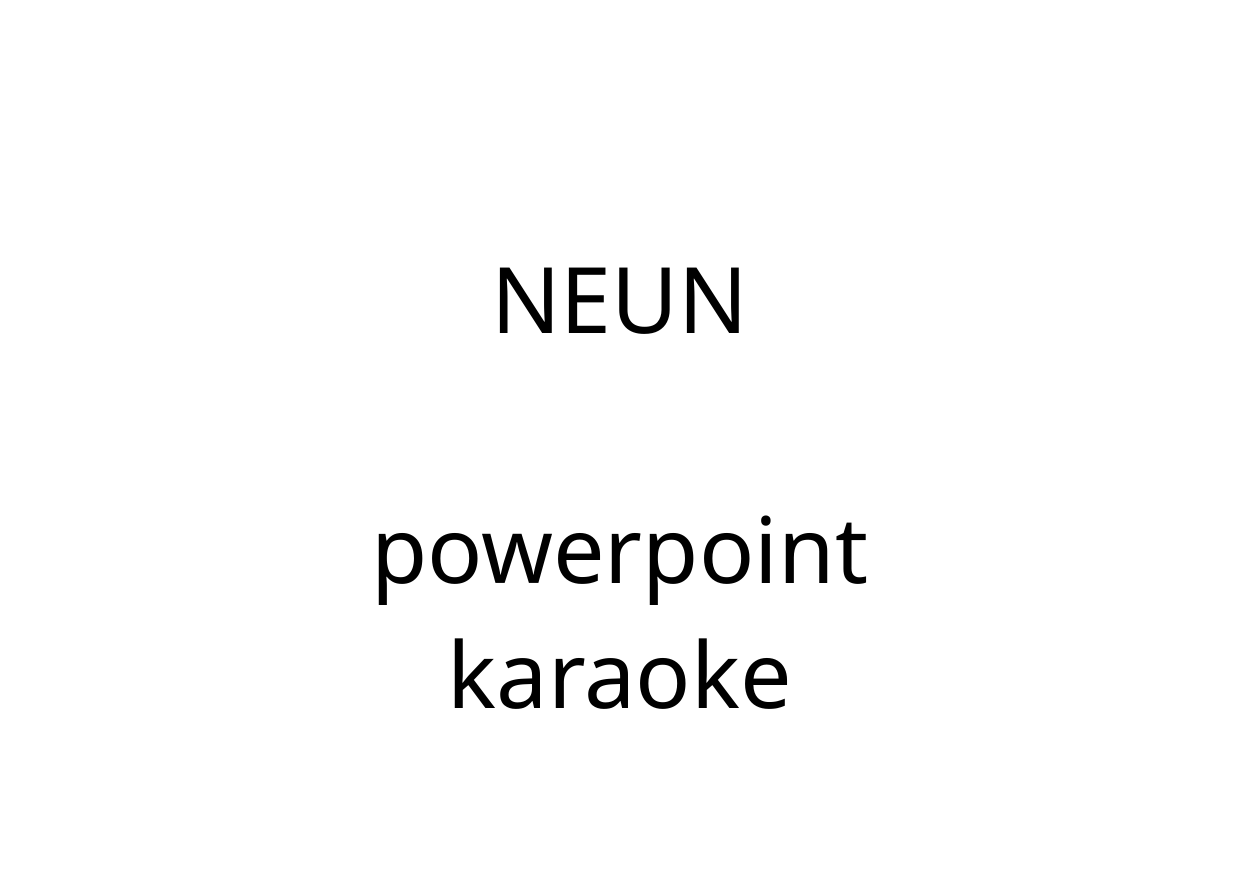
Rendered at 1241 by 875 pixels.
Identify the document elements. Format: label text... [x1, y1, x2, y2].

subtitle NEUN powerpoint karaoke [115, 235, 1125, 735]
